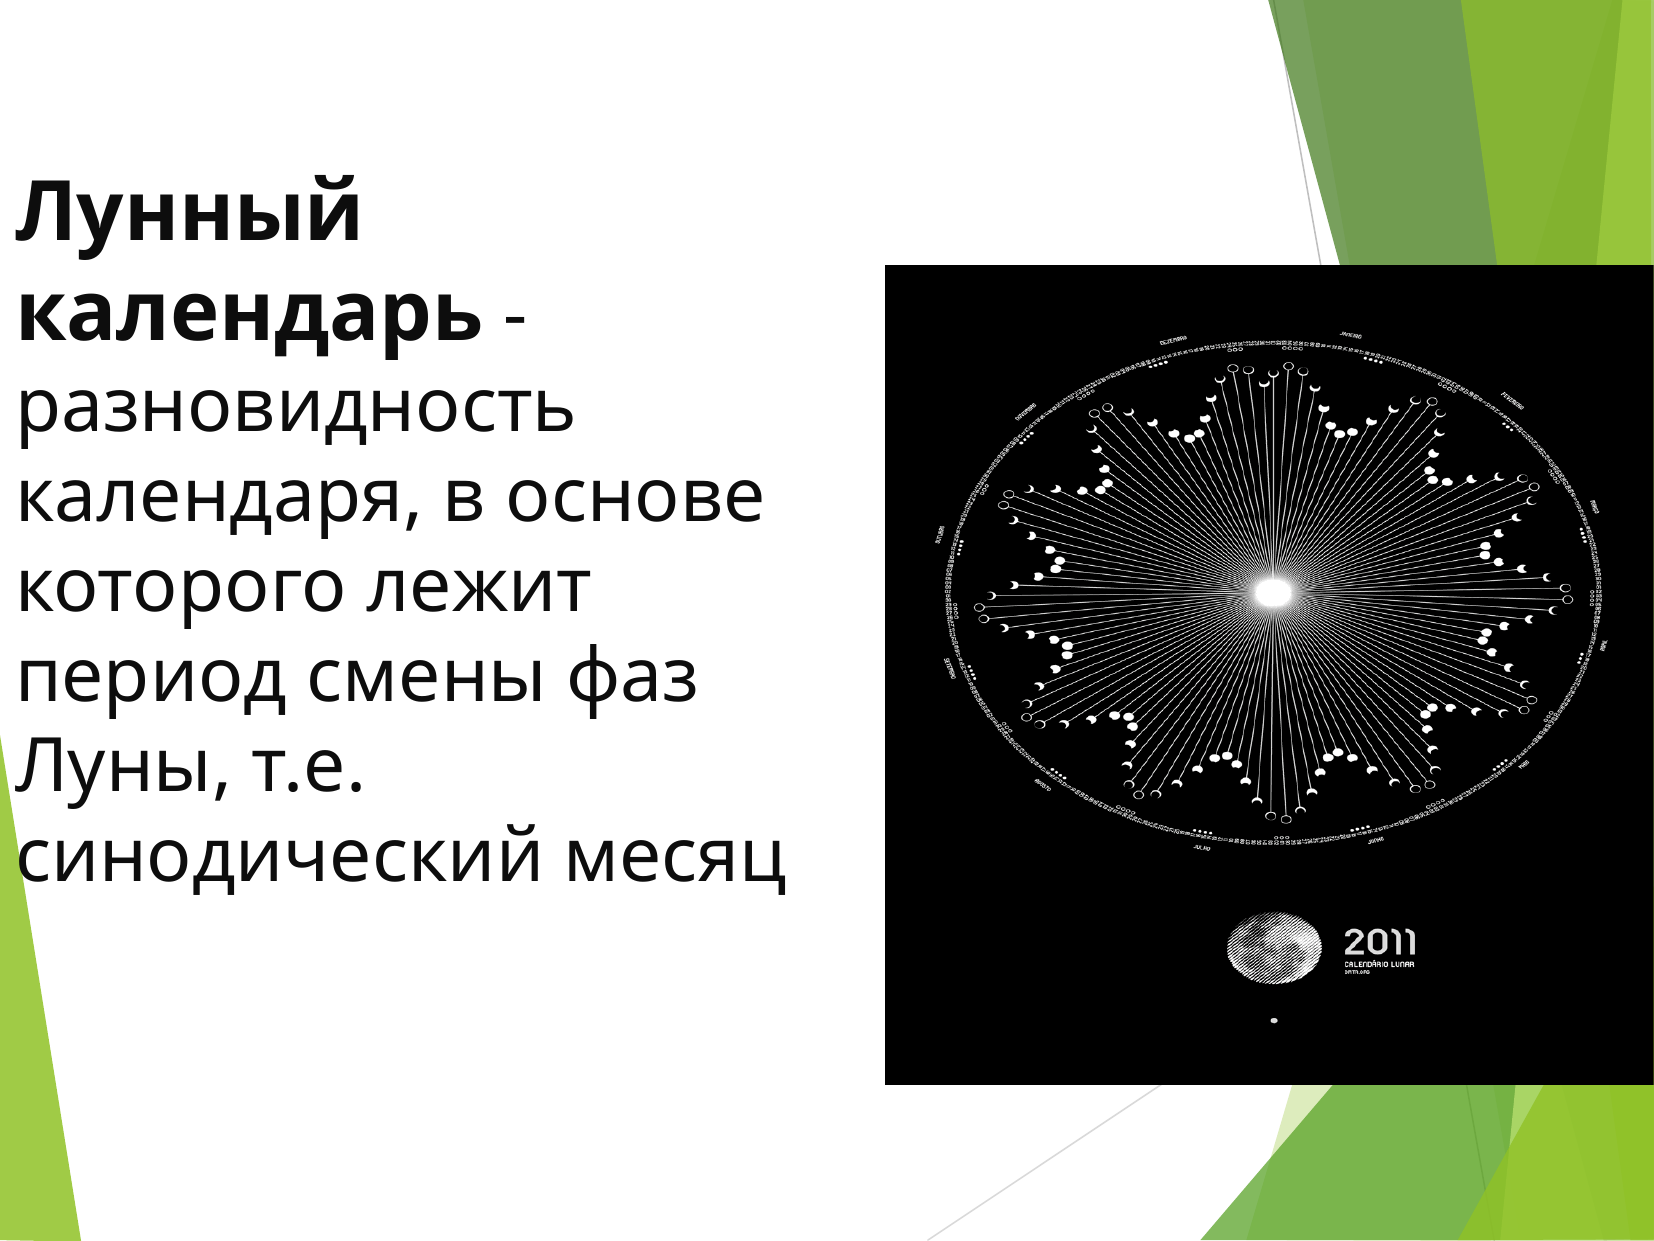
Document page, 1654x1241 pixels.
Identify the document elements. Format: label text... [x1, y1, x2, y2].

picture [885, 265, 1654, 1085]
title Лунный календарь - разновидность календаря, в основе которого лежит период смены фаз Луны, т.е. синодический месяц [0, 149, 827, 811]
